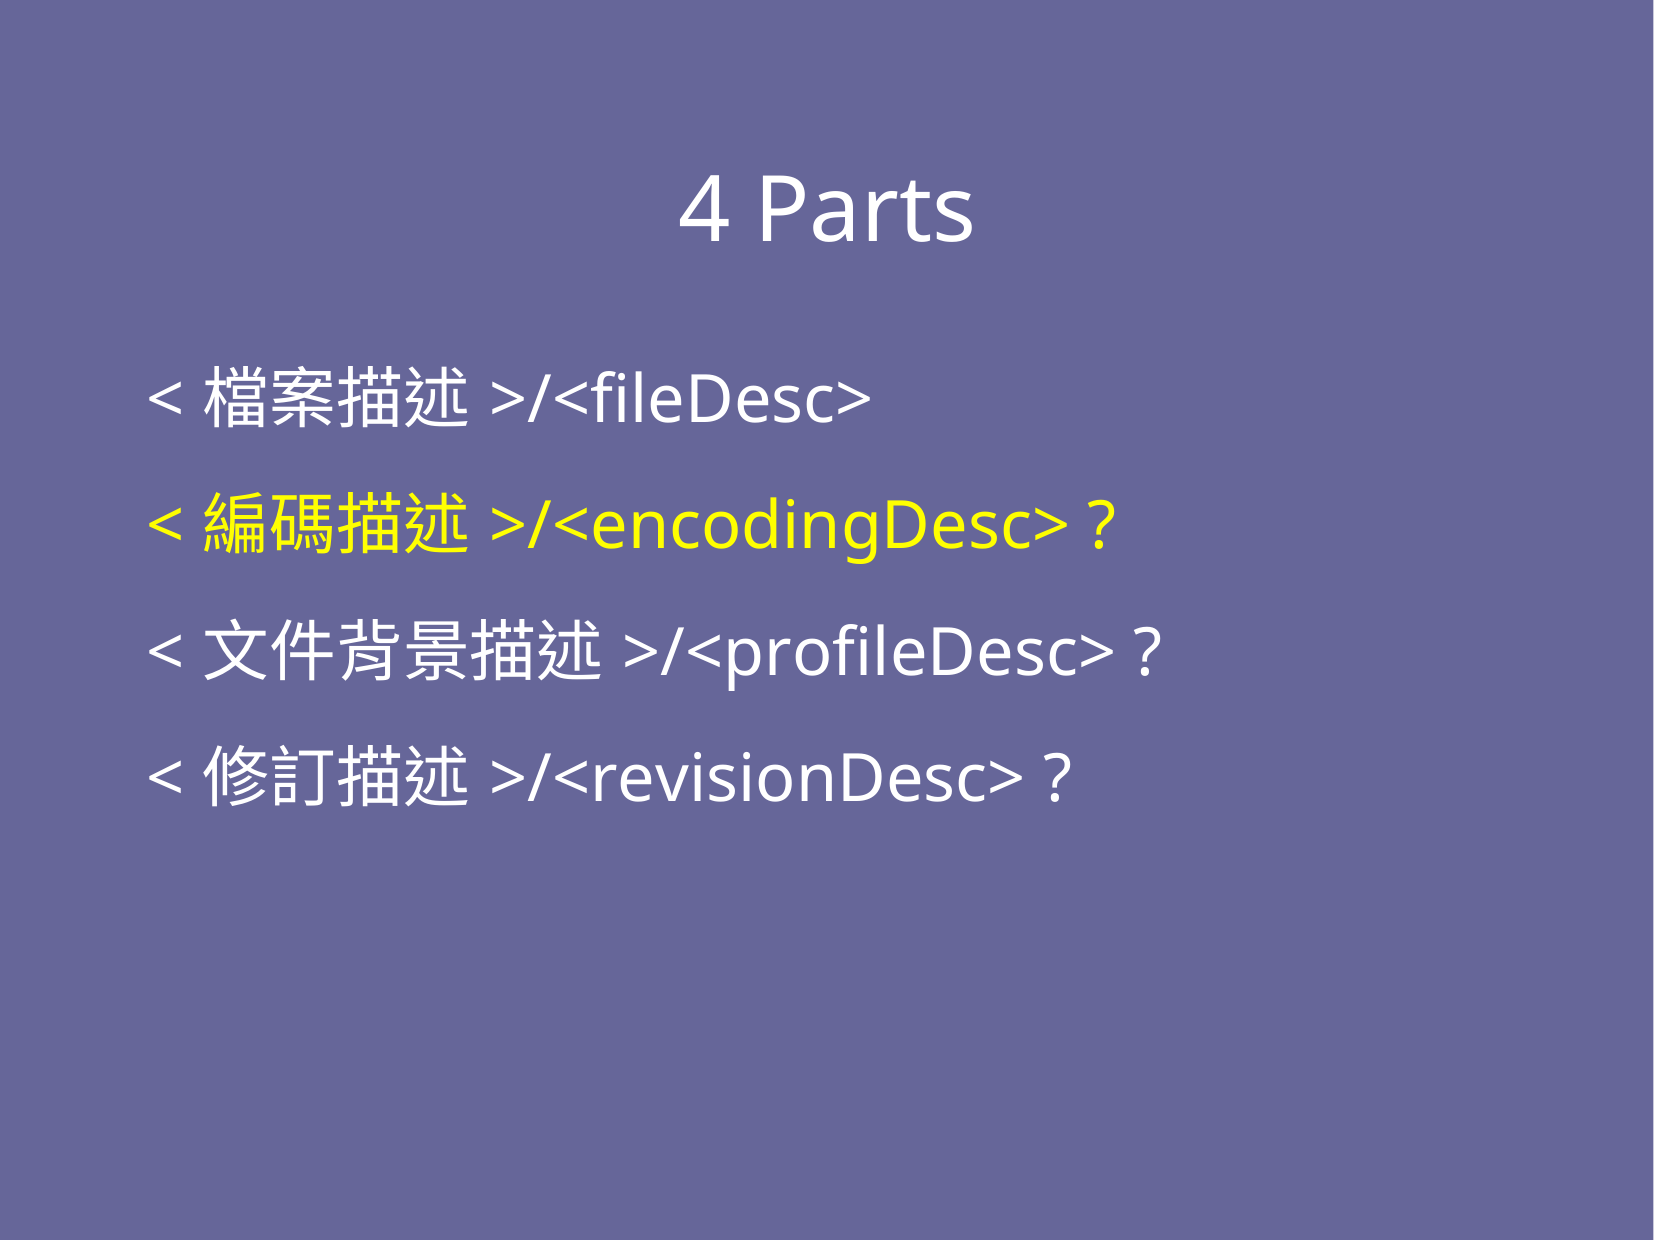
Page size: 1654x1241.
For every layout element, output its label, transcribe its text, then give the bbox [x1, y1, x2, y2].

list <檔案描述>/<fileDesc> <編碼描述>/<encodingDesc> ? <文件背景描述>/<profileDesc> ? <修訂描述>/<revisionDesc> ? [121, 344, 1534, 1112]
title 4 Parts [121, 102, 1534, 310]
